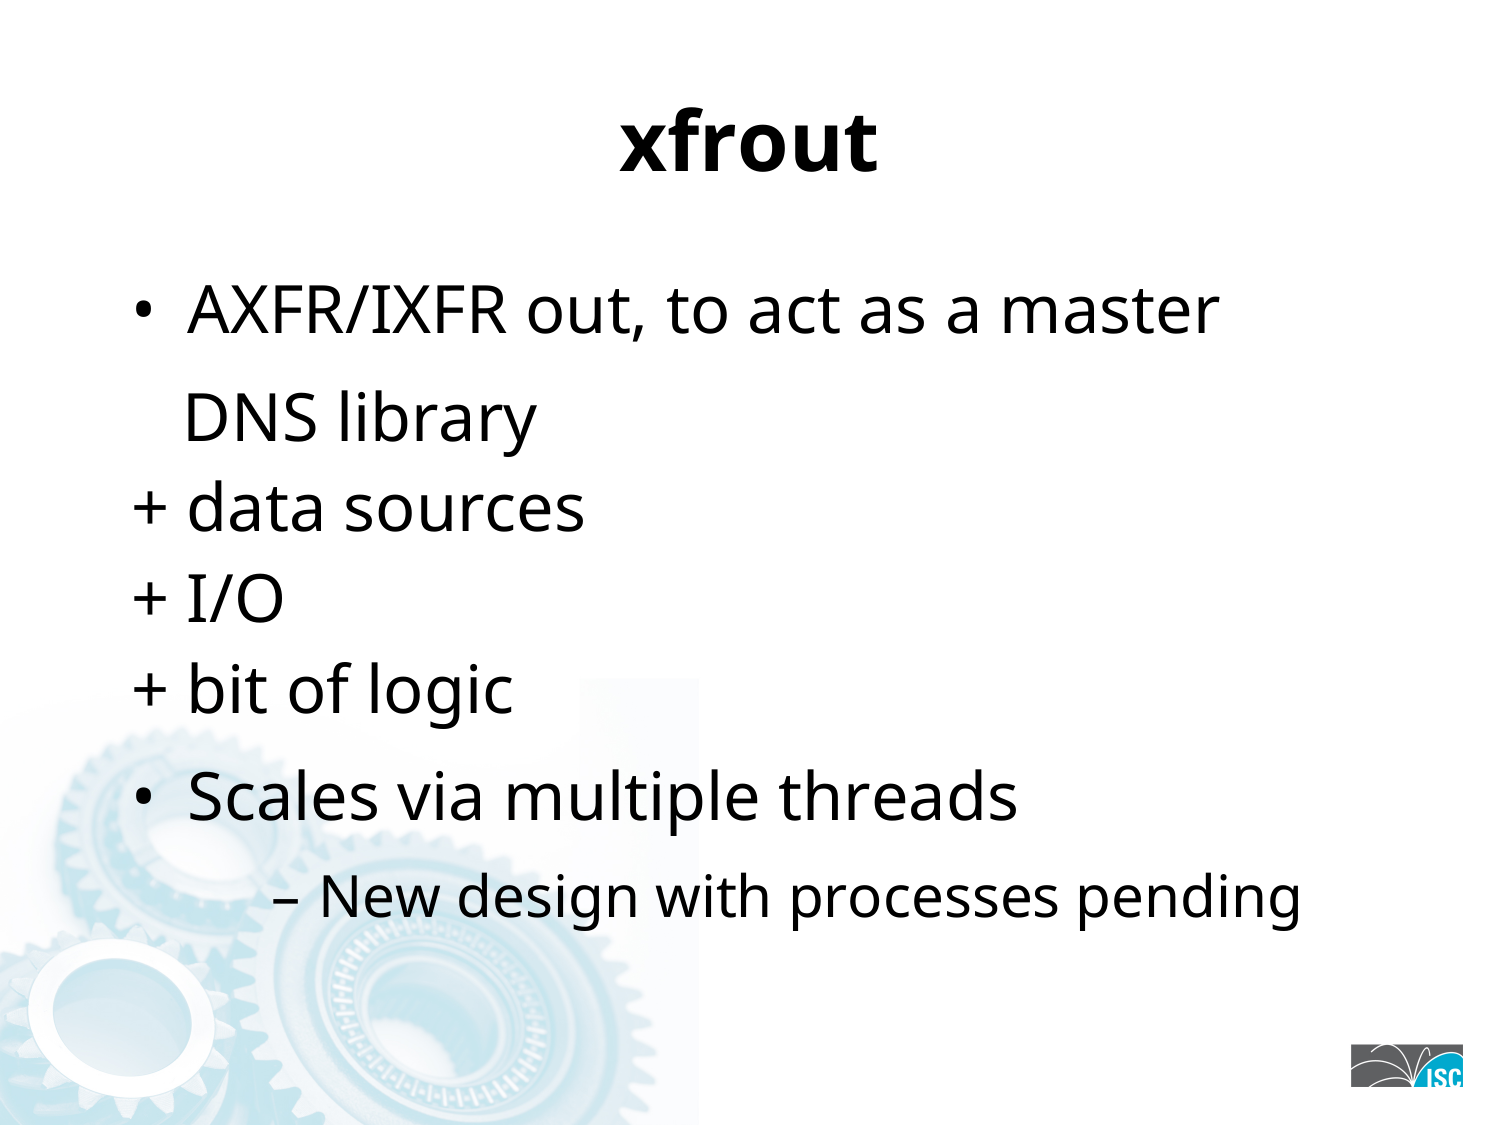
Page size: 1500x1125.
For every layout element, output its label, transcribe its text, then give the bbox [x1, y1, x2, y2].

picture [0, 0, 1500, 1125]
title xfrout [75, 38, 1426, 240]
list AXFR/IXFR out, to act as a master DNS library + data sources + I/O + bit of logic Scales via multiple threads New design with processes pending [75, 262, 1426, 991]
